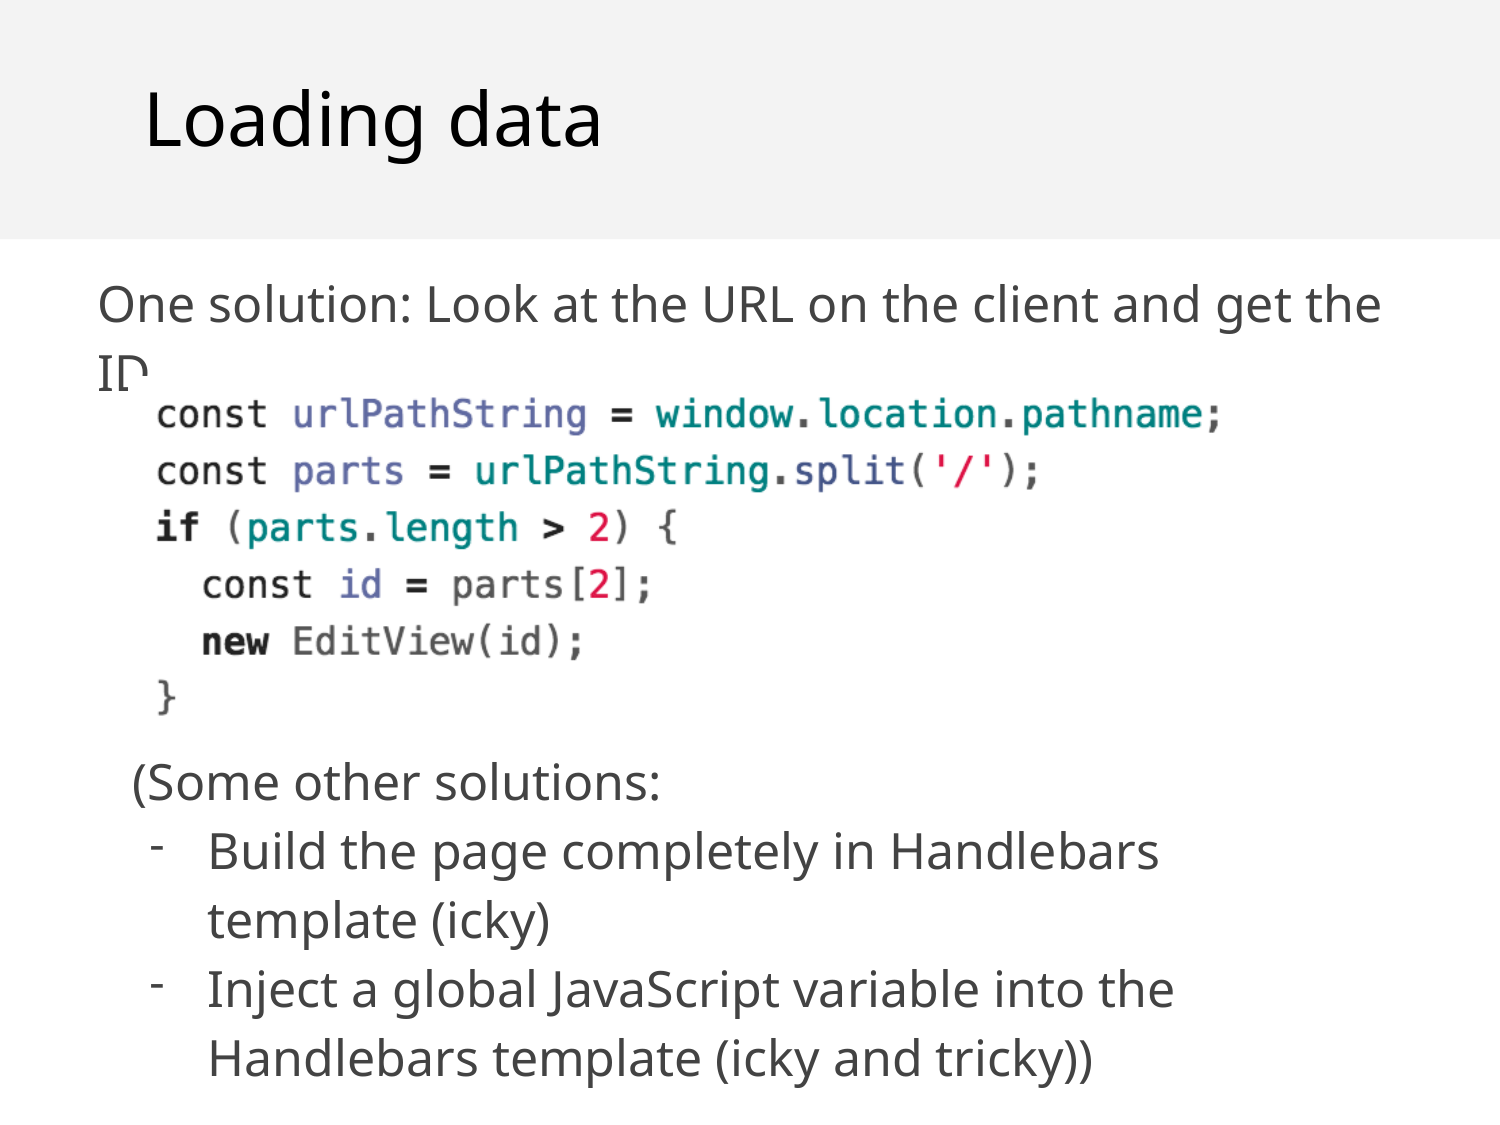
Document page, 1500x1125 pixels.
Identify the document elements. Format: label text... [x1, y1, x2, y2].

list One solution: Look at the URL on the client and get the ID [82, 248, 1423, 343]
picture [128, 376, 1234, 726]
title Loading data [128, 56, 1372, 183]
list (Some other solutions: Build the page completely in Handlebars template (icky) Inject a global JavaScript variable into the Handlebars template (icky and tricky)) [117, 726, 1394, 981]
